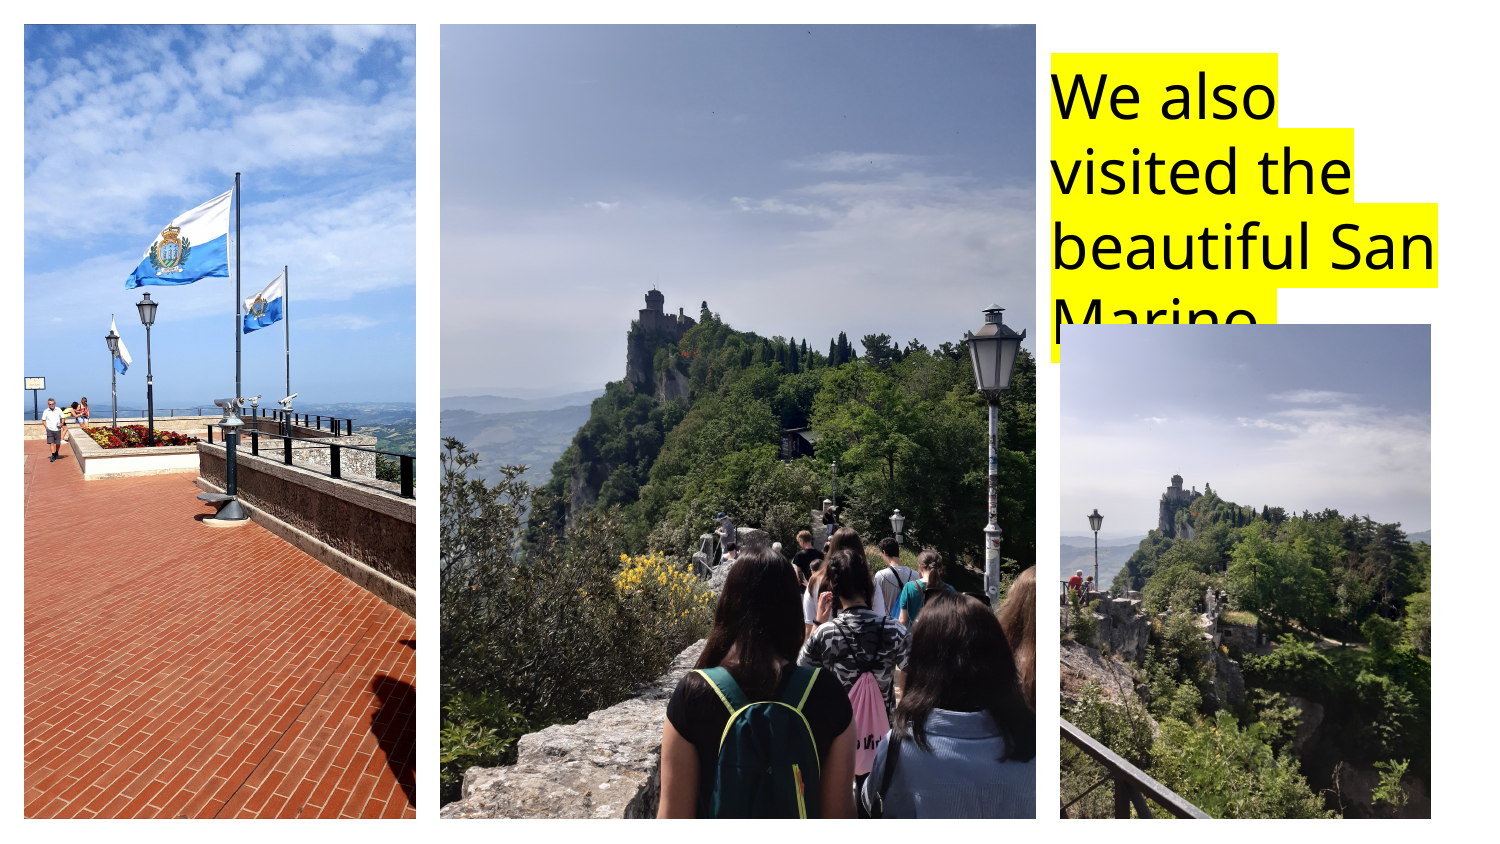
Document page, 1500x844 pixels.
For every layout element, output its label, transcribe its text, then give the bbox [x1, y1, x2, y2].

picture [24, 24, 416, 819]
picture [1060, 324, 1431, 819]
text_box We also visited the beautiful San Marino [1035, 42, 1499, 373]
picture [440, 24, 1036, 819]
